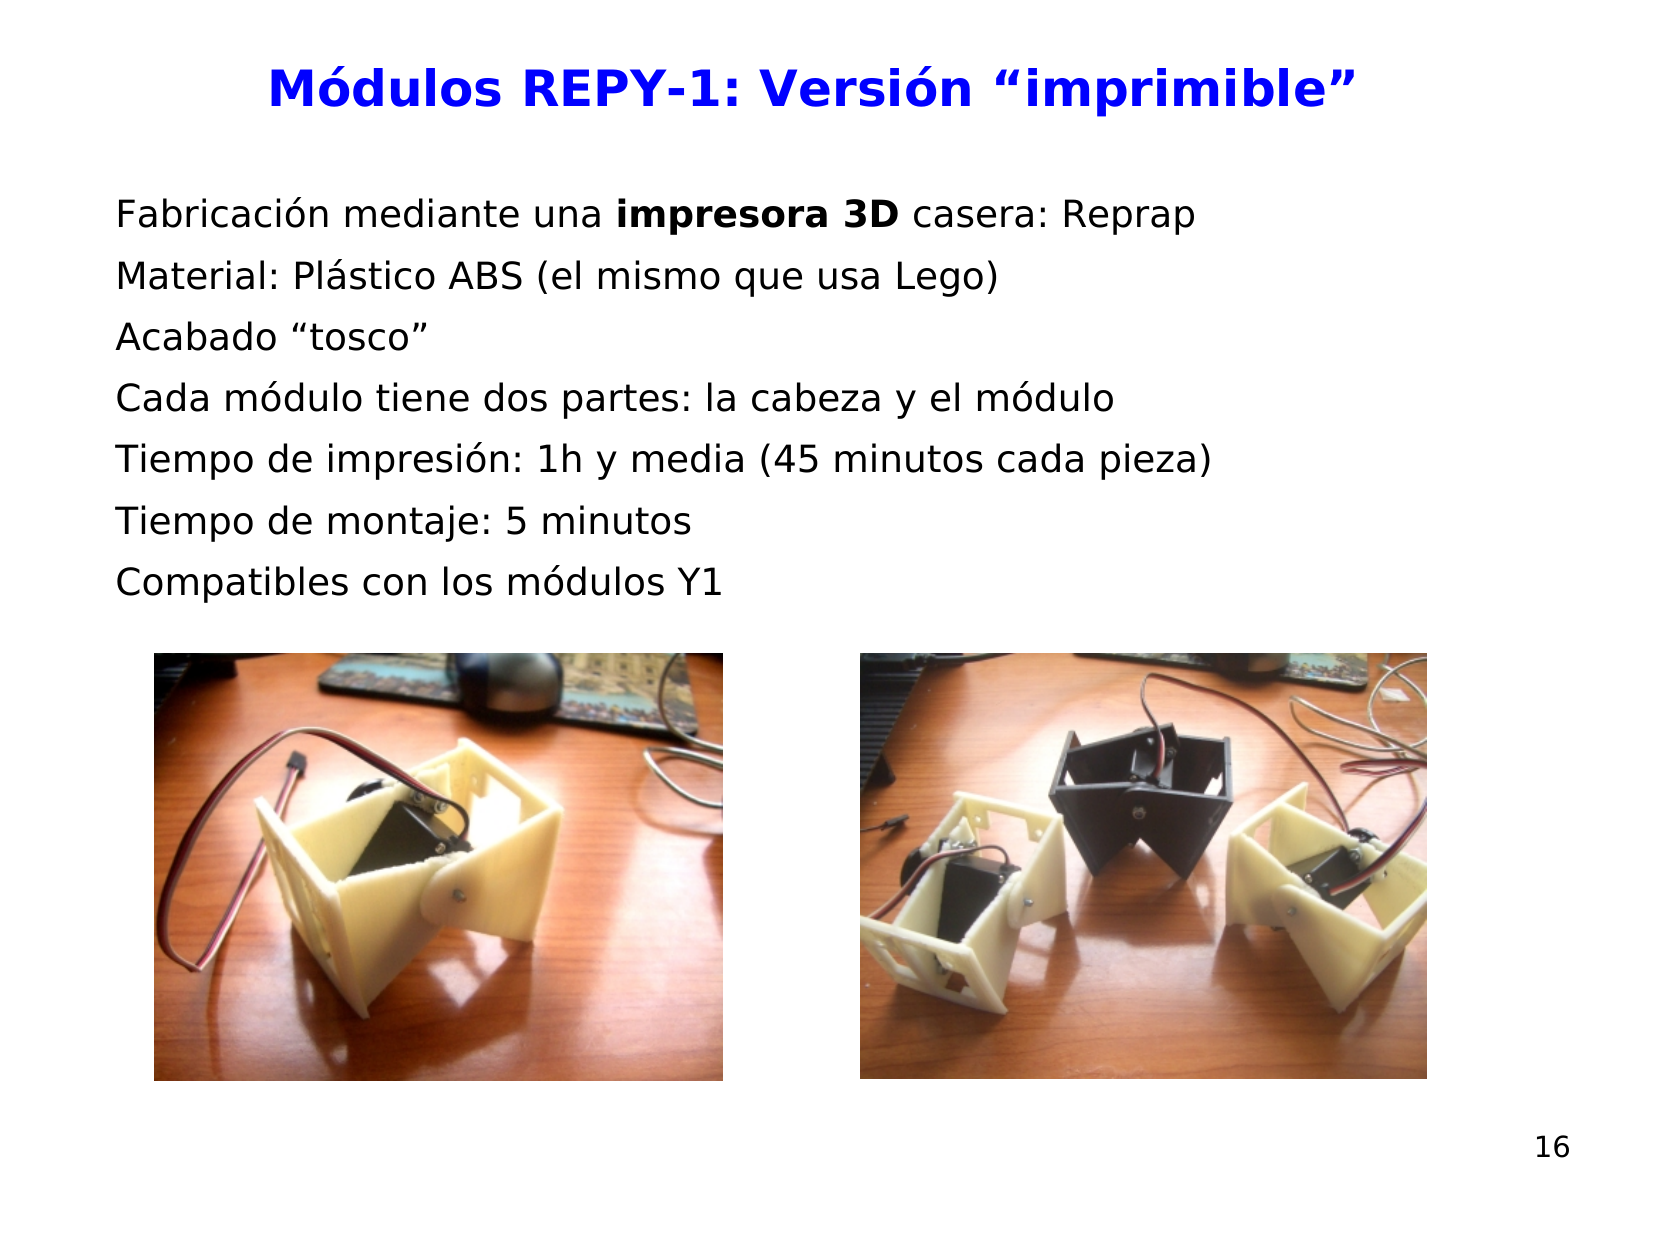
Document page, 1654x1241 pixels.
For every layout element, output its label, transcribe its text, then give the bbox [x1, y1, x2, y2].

text_box Fabricación mediante una impresora 3D casera: Reprap Material: Plástico ABS (el mismo que usa Lego) Acabado “tosco” Cada módulo tiene dos partes: la cabeza y el módulo Tiempo de impresión: 1h y media (45 minutos cada pieza) Tiempo de montaje: 5 minutos Compatibles con los módulos Y1 [88, 185, 1480, 612]
picture [860, 653, 1427, 1079]
picture [154, 653, 723, 1081]
text_box Módulos REPY-1: Versión “imprimible” [252, 52, 1393, 126]
